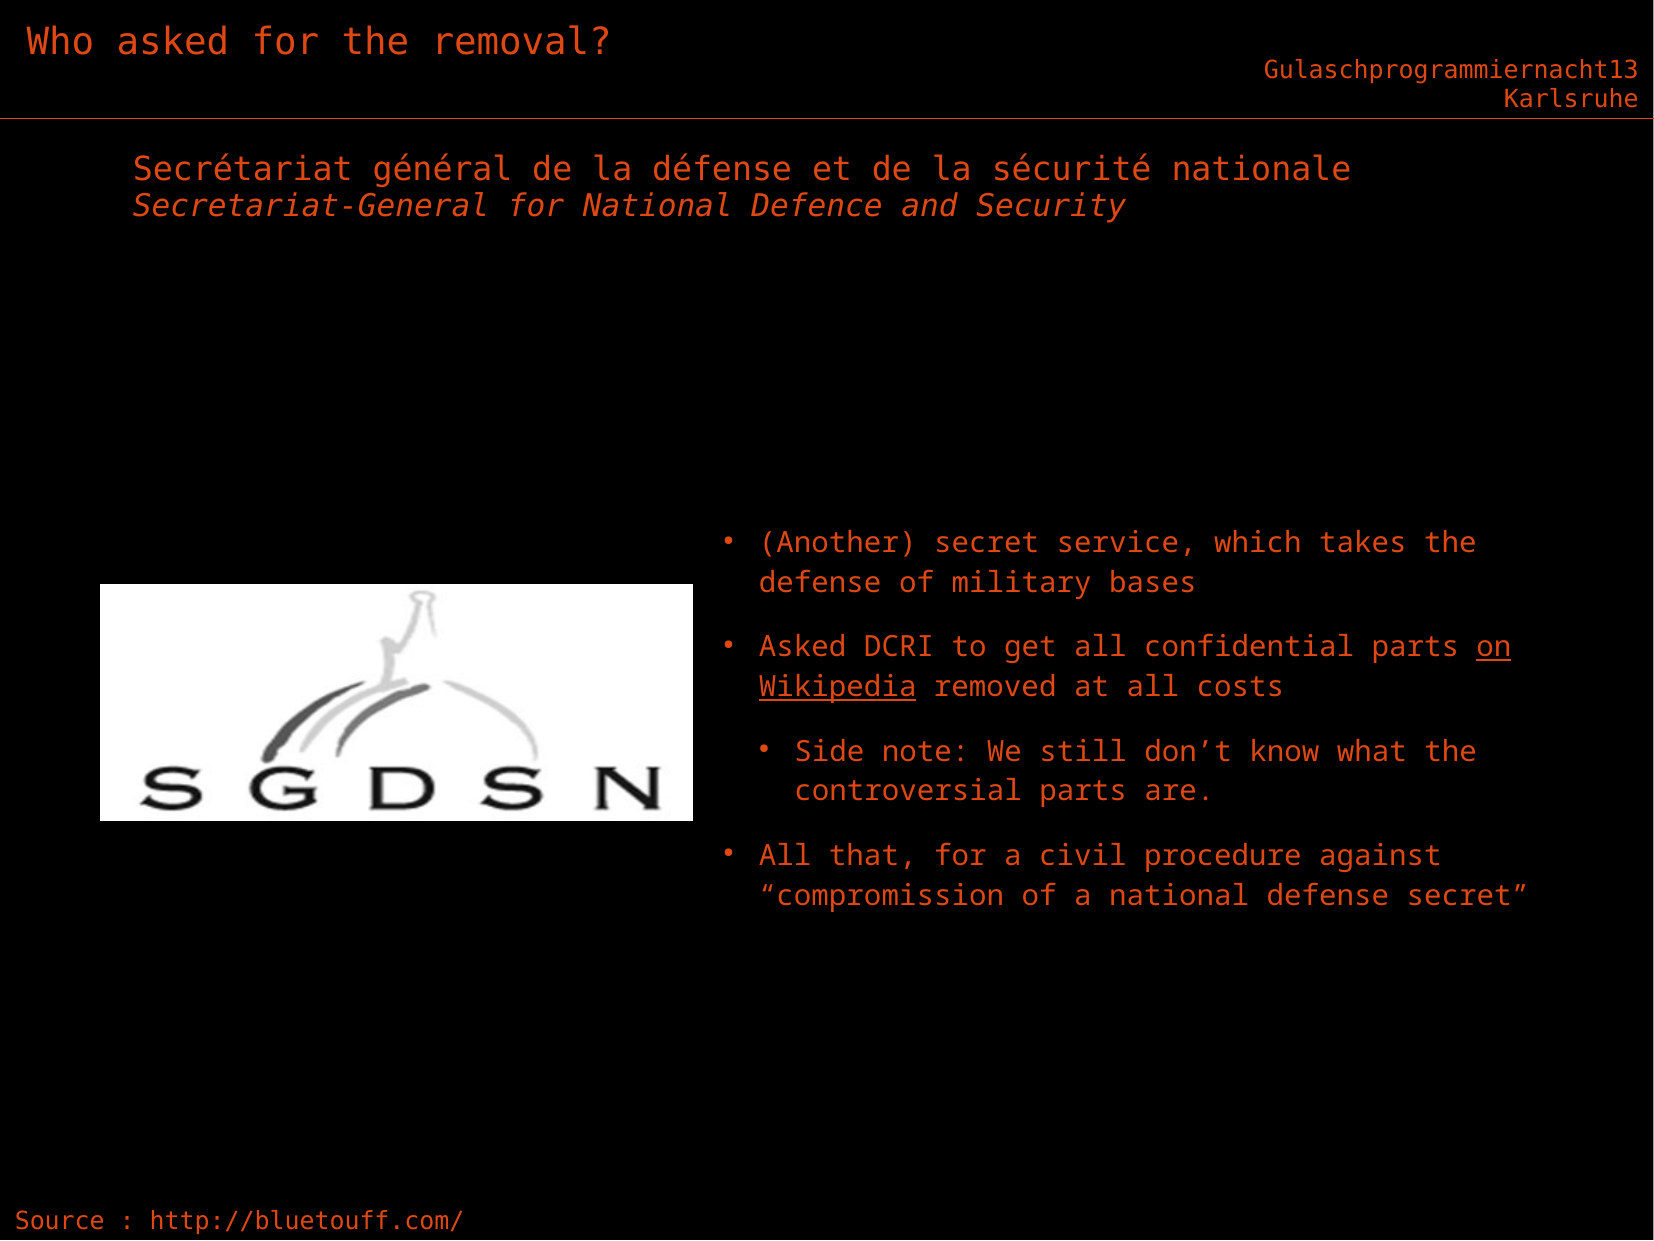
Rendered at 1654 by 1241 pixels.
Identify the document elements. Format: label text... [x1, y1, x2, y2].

text_box Source : http://bluetouff.com/ [0, 1198, 532, 1241]
picture [100, 584, 693, 821]
text_box Who asked for the removal? [11, 12, 969, 71]
text_box (Another) secret service, which takes the defense of military bases Asked DCRI to get all confidential parts on Wikipedia removed at all costs Side note: We still don’t know what the controversial parts are. All that, for a civil procedure against “compromission of a national defense secret” [708, 513, 1583, 1047]
text_box Secrétariat général de la défense et de la sécurité nationale Secretariat-General for National Defence and Security [118, 141, 1536, 232]
text_box Gulaschprogrammiernacht13 Karlsruhe [1248, 47, 1654, 121]
